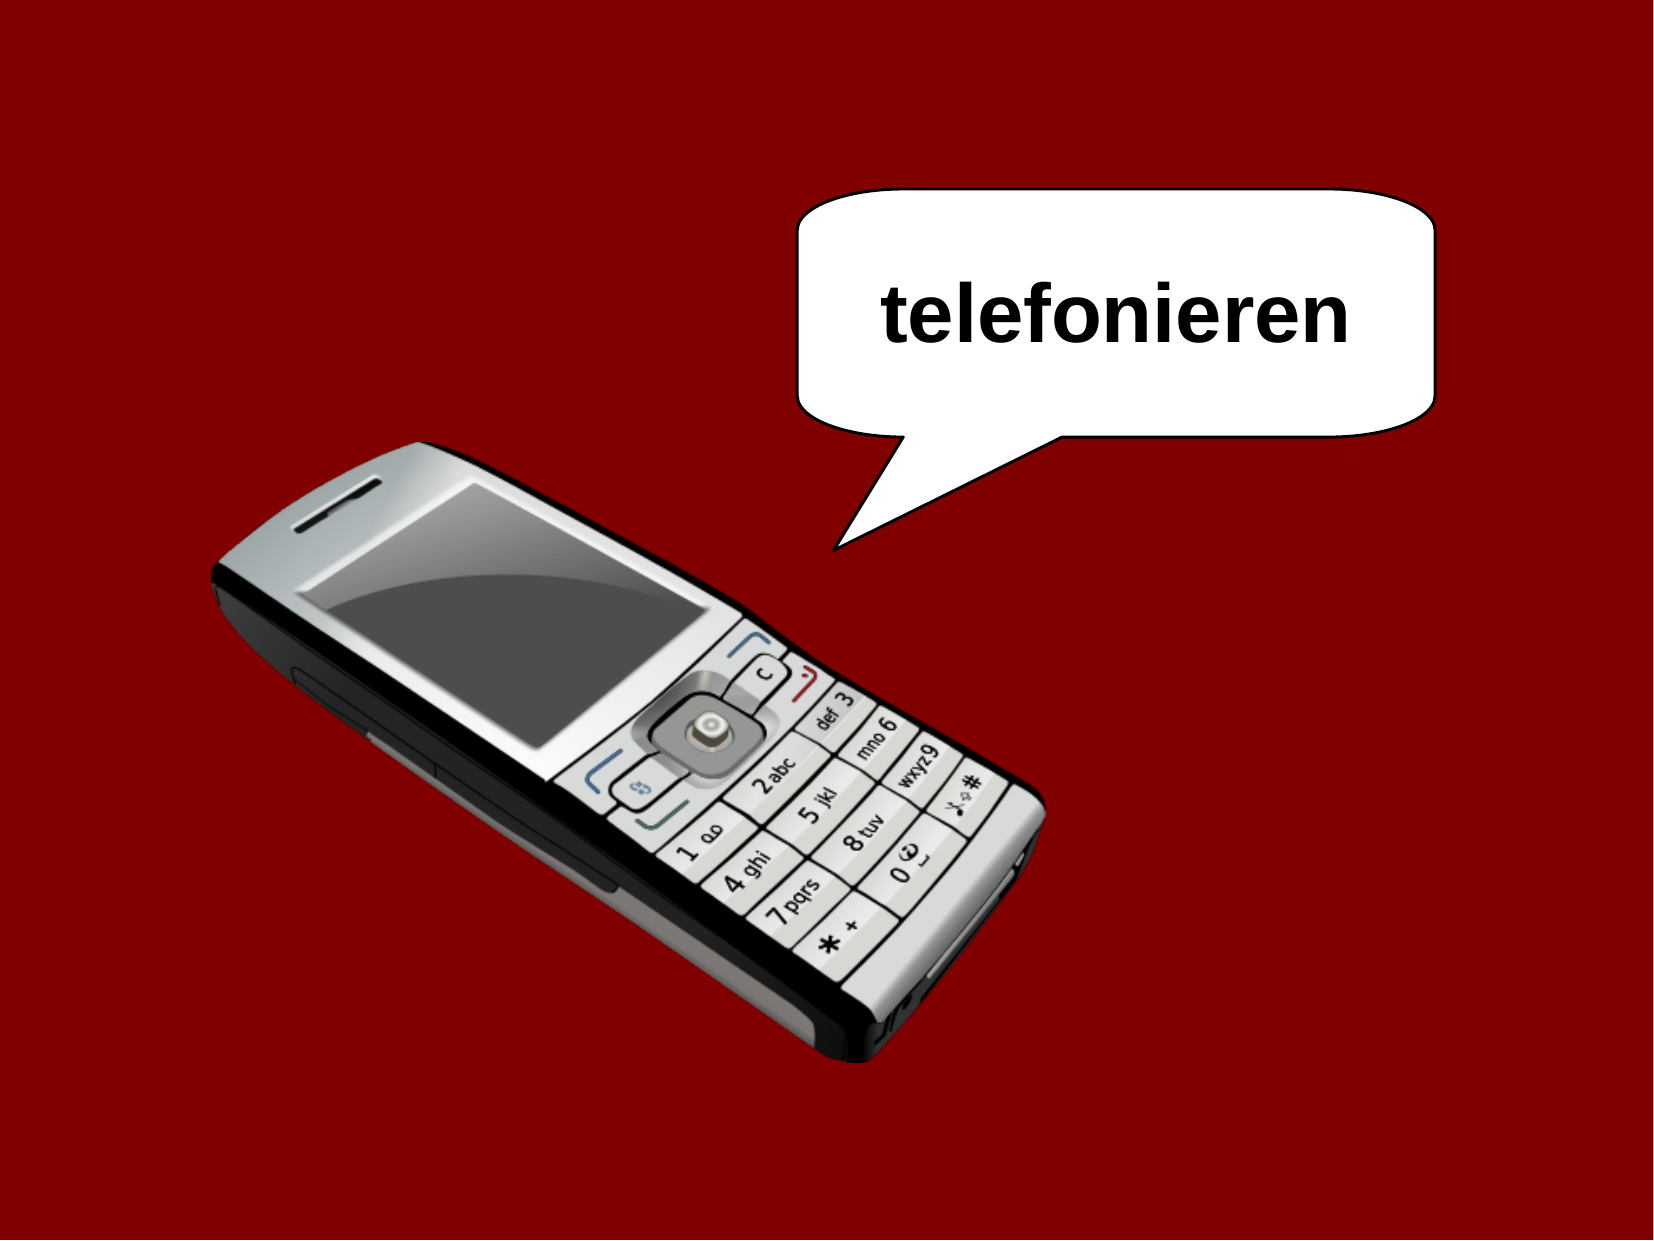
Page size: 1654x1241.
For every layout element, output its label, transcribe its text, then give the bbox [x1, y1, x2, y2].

text_box [797, 188, 1436, 551]
text_box telefonieren [820, 259, 1412, 372]
picture [211, 442, 1046, 1063]
